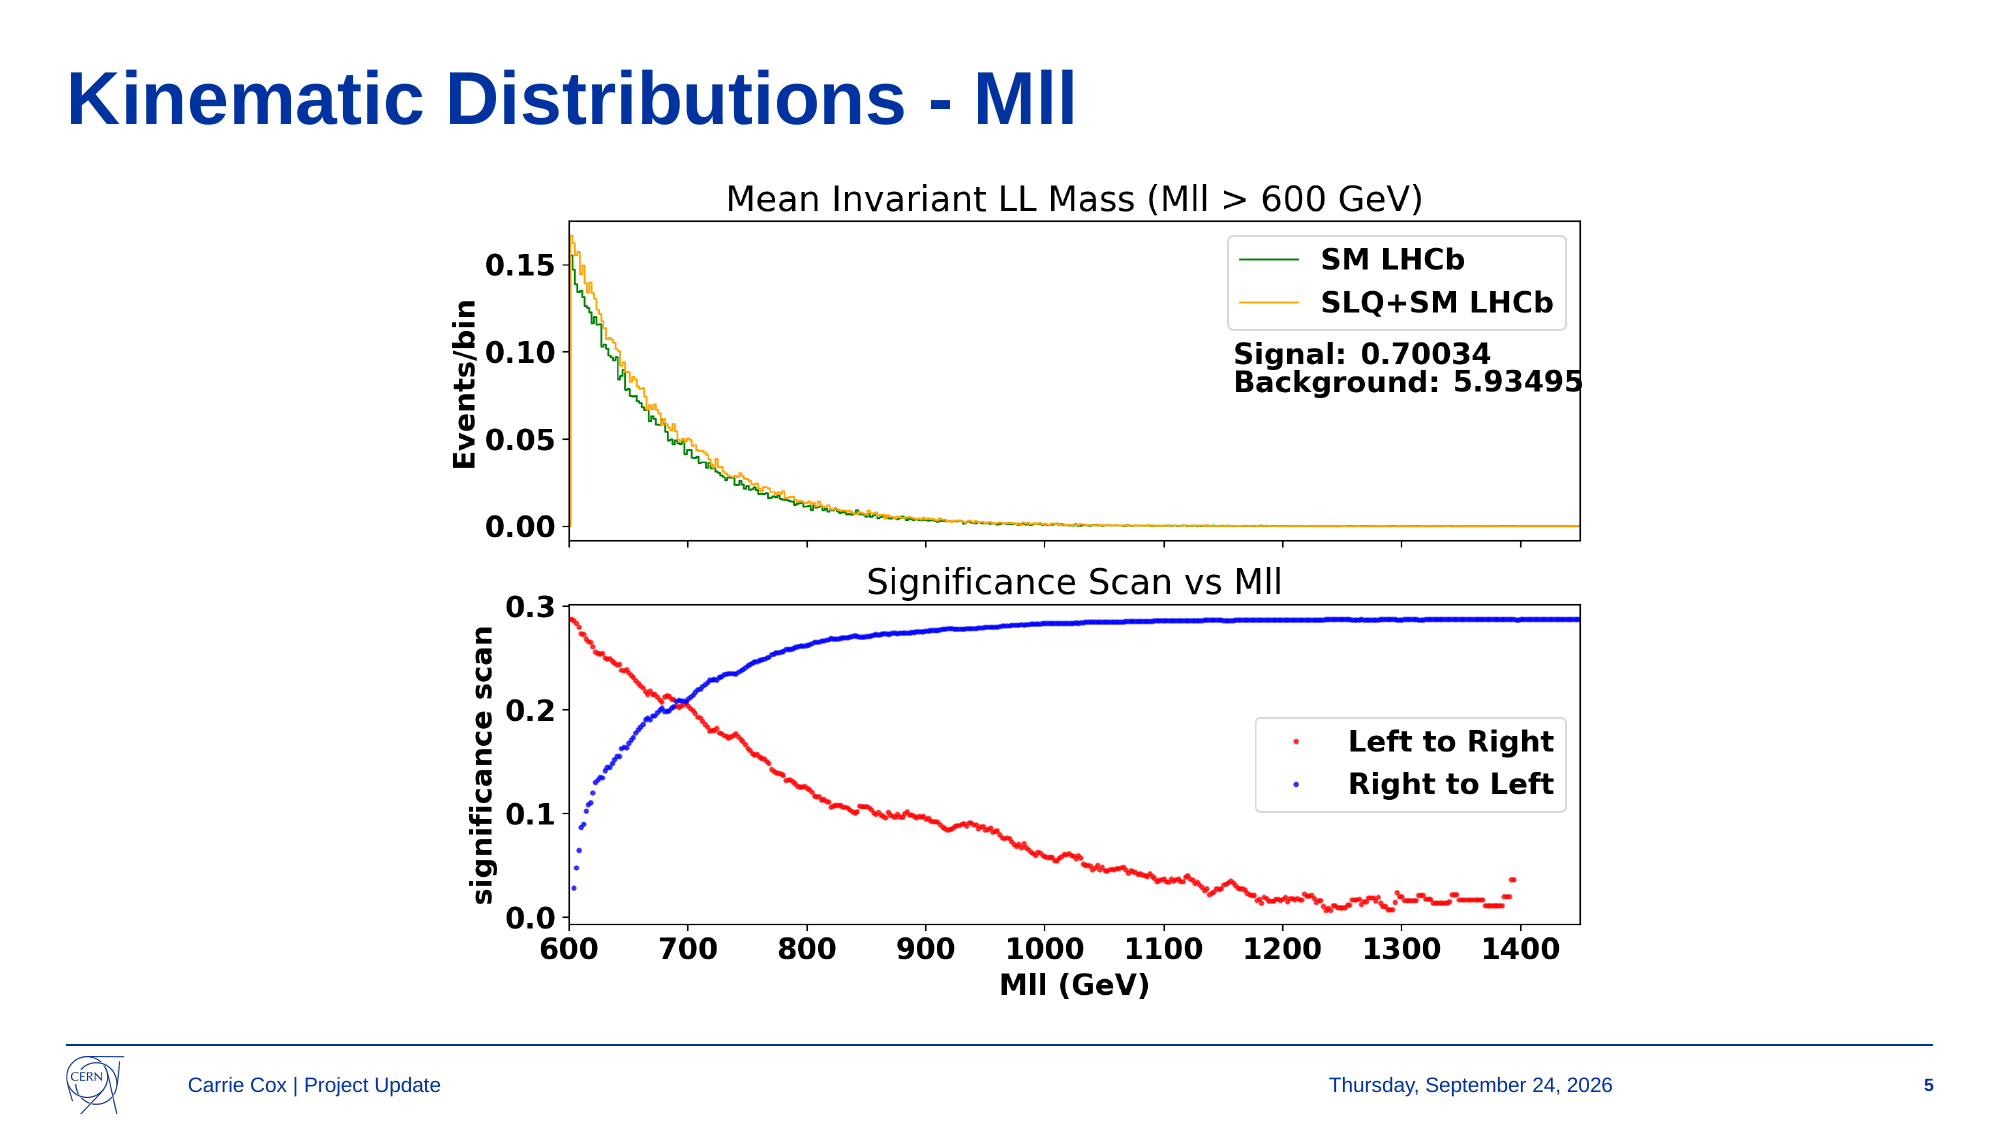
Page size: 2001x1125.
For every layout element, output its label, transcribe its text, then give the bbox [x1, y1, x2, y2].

slide_number Friday, July 28, 2023 [1329, 1053, 1621, 1114]
slide_number <number> [1822, 1053, 1934, 1114]
title Kinematic Distributions - Mll [66, 59, 1934, 238]
footer Carrie Cox | Project Update [187, 1053, 1302, 1114]
picture [420, 174, 1606, 1006]
